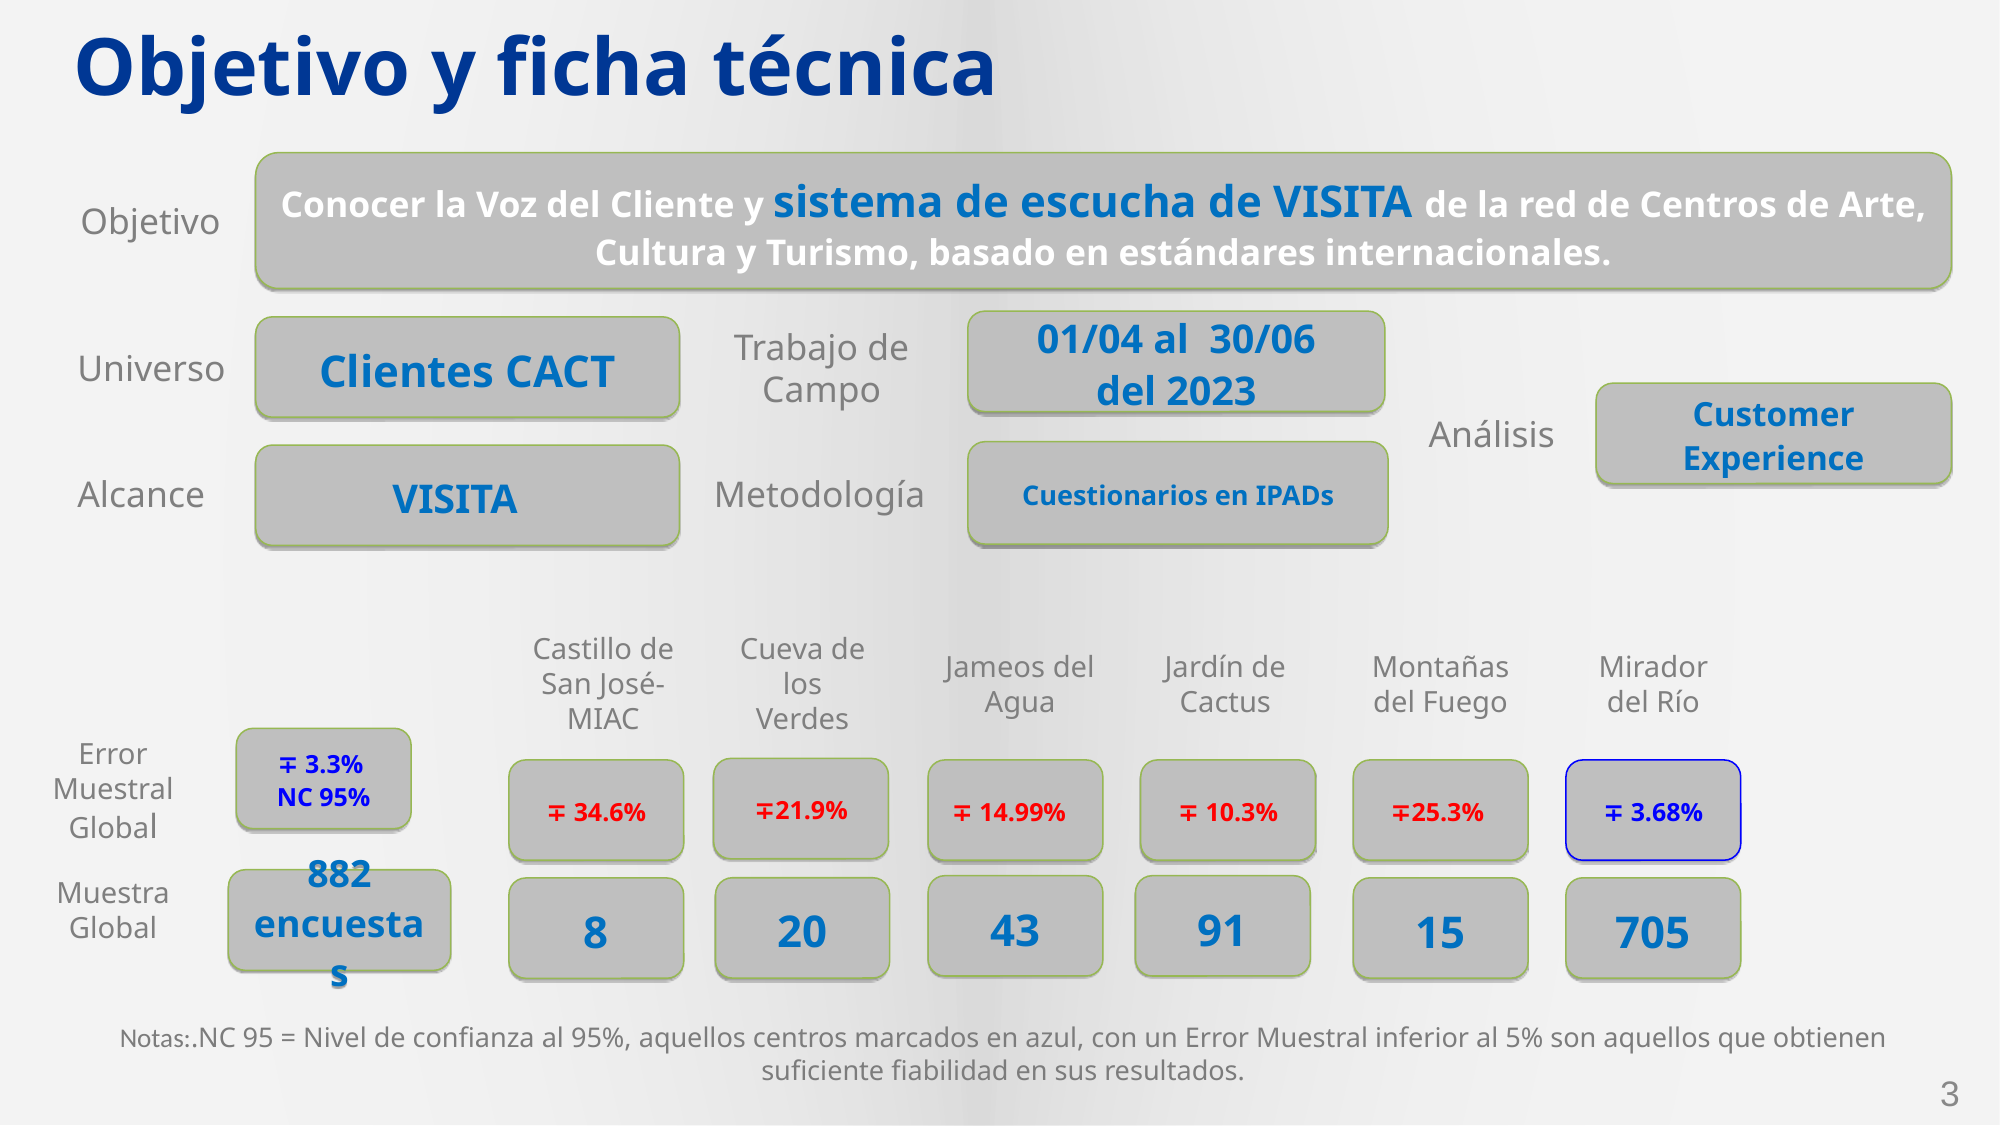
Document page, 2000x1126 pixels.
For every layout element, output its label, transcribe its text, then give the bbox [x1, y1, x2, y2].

text_box Customer Experience [1596, 383, 1952, 484]
slide_number 3 [1609, 1062, 1960, 1122]
text_box Jameos del Agua [913, 629, 1116, 736]
text_box Conocer la Voz del Cliente y sistema de escucha de VISITA de la red de Centros de Arte, Cultura y Turismo, basado en estándares internacionales. [255, 152, 1952, 289]
text_box Error Muestral Global [0, 725, 227, 855]
text_box ∓ 34.6% [508, 759, 684, 861]
text_box 01/04 al 30/06 del 2023 [967, 311, 1385, 412]
text_box Montañas del Fuego [1353, 630, 1529, 736]
text_box ∓ 3.68% [1565, 759, 1741, 861]
text_box ∓ 10.3% [1140, 759, 1316, 861]
text_box Universo [47, 336, 255, 398]
text_box Castillo de San José-MIAC [491, 629, 715, 736]
text_box Cueva de los Verdes [715, 629, 890, 736]
text_box 91 [1135, 875, 1311, 977]
text_box Cuestionarios en IPADs [967, 441, 1389, 545]
title Objetivo y ficha técnica [55, 2, 1934, 126]
text_box Mirador del Río [1565, 630, 1741, 736]
text_box ∓25.3% [1353, 759, 1529, 861]
text_box Trabajo de Campo [679, 315, 964, 419]
text_box Jardín de Cactus [1116, 629, 1334, 736]
text_box 15 [1353, 877, 1529, 979]
text_box Notas:.NC 95 = Nivel de confianza al 95%, aquellos centros marcados en azul, con un Error Muestral inferior al 5% son aquellos que obtienen suficiente fiabilidad en sus resultados. [54, 1011, 1952, 1126]
text_box Metodología [682, 462, 967, 524]
text_box Análisis [1387, 402, 1596, 464]
text_box ∓21.9% [713, 758, 889, 859]
text_box Muestra Global [0, 865, 229, 954]
text_box 20 [715, 877, 890, 979]
text_box Alcance [36, 462, 255, 524]
text_box Clientes CACT [255, 316, 679, 418]
text_box 705 [1565, 877, 1741, 979]
text_box 43 [928, 875, 1103, 977]
text_box ∓ 3.3% NC 95% [236, 728, 412, 829]
text_box 8 [508, 877, 684, 979]
text_box Objetivo [46, 190, 255, 251]
text_box ∓ 14.99% [928, 759, 1103, 861]
text_box 882 encuestas [228, 869, 451, 971]
text_box VISITA [255, 445, 680, 546]
